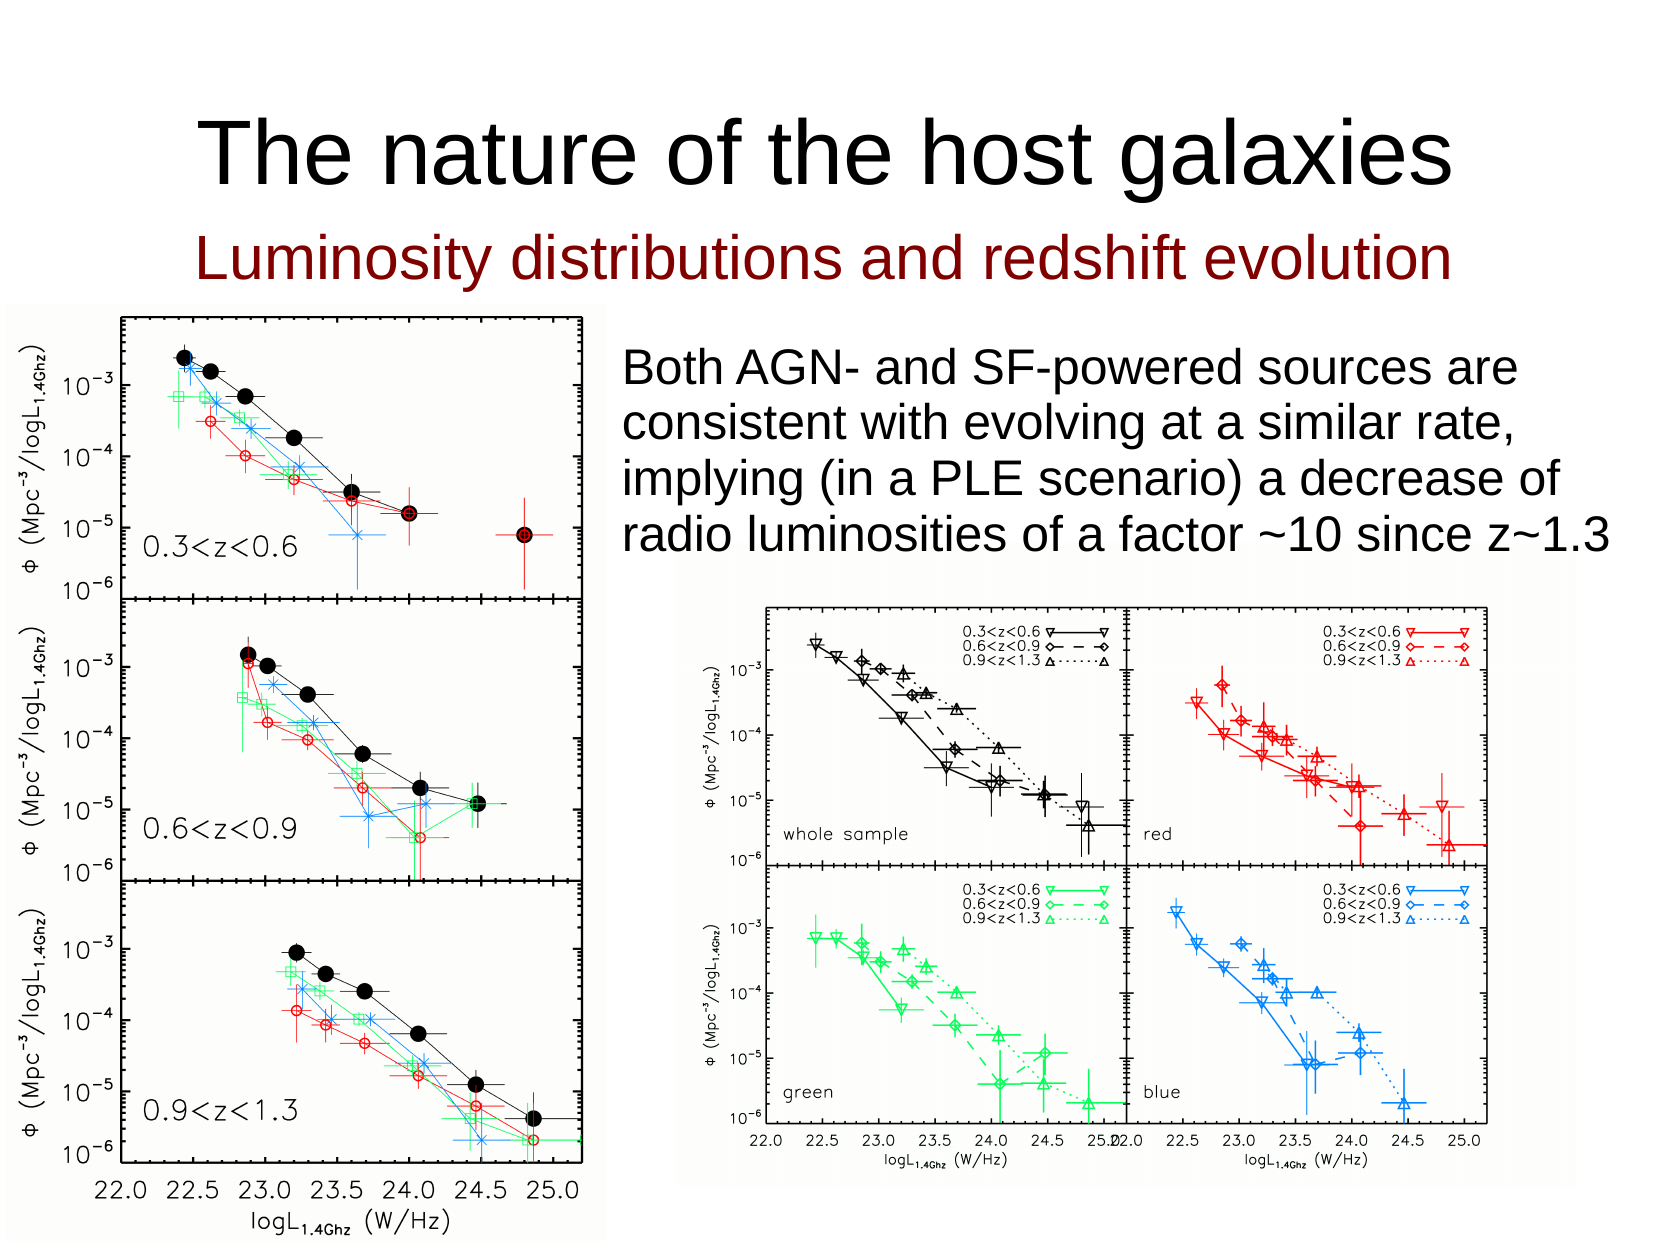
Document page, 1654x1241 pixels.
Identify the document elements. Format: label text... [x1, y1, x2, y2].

picture [676, 570, 1577, 1188]
text_box Both AGN- and SF-powered sources are consistent with evolving at a similar rate, implying (in a PLE scenario) a decrease of radio luminosities of a factor ~10 since z~1.3 [607, 331, 1636, 570]
title The nature of the host galaxies [82, 49, 1571, 257]
picture [5, 304, 606, 1241]
text_box Luminosity distributions and redshift evolution [179, 215, 1471, 300]
